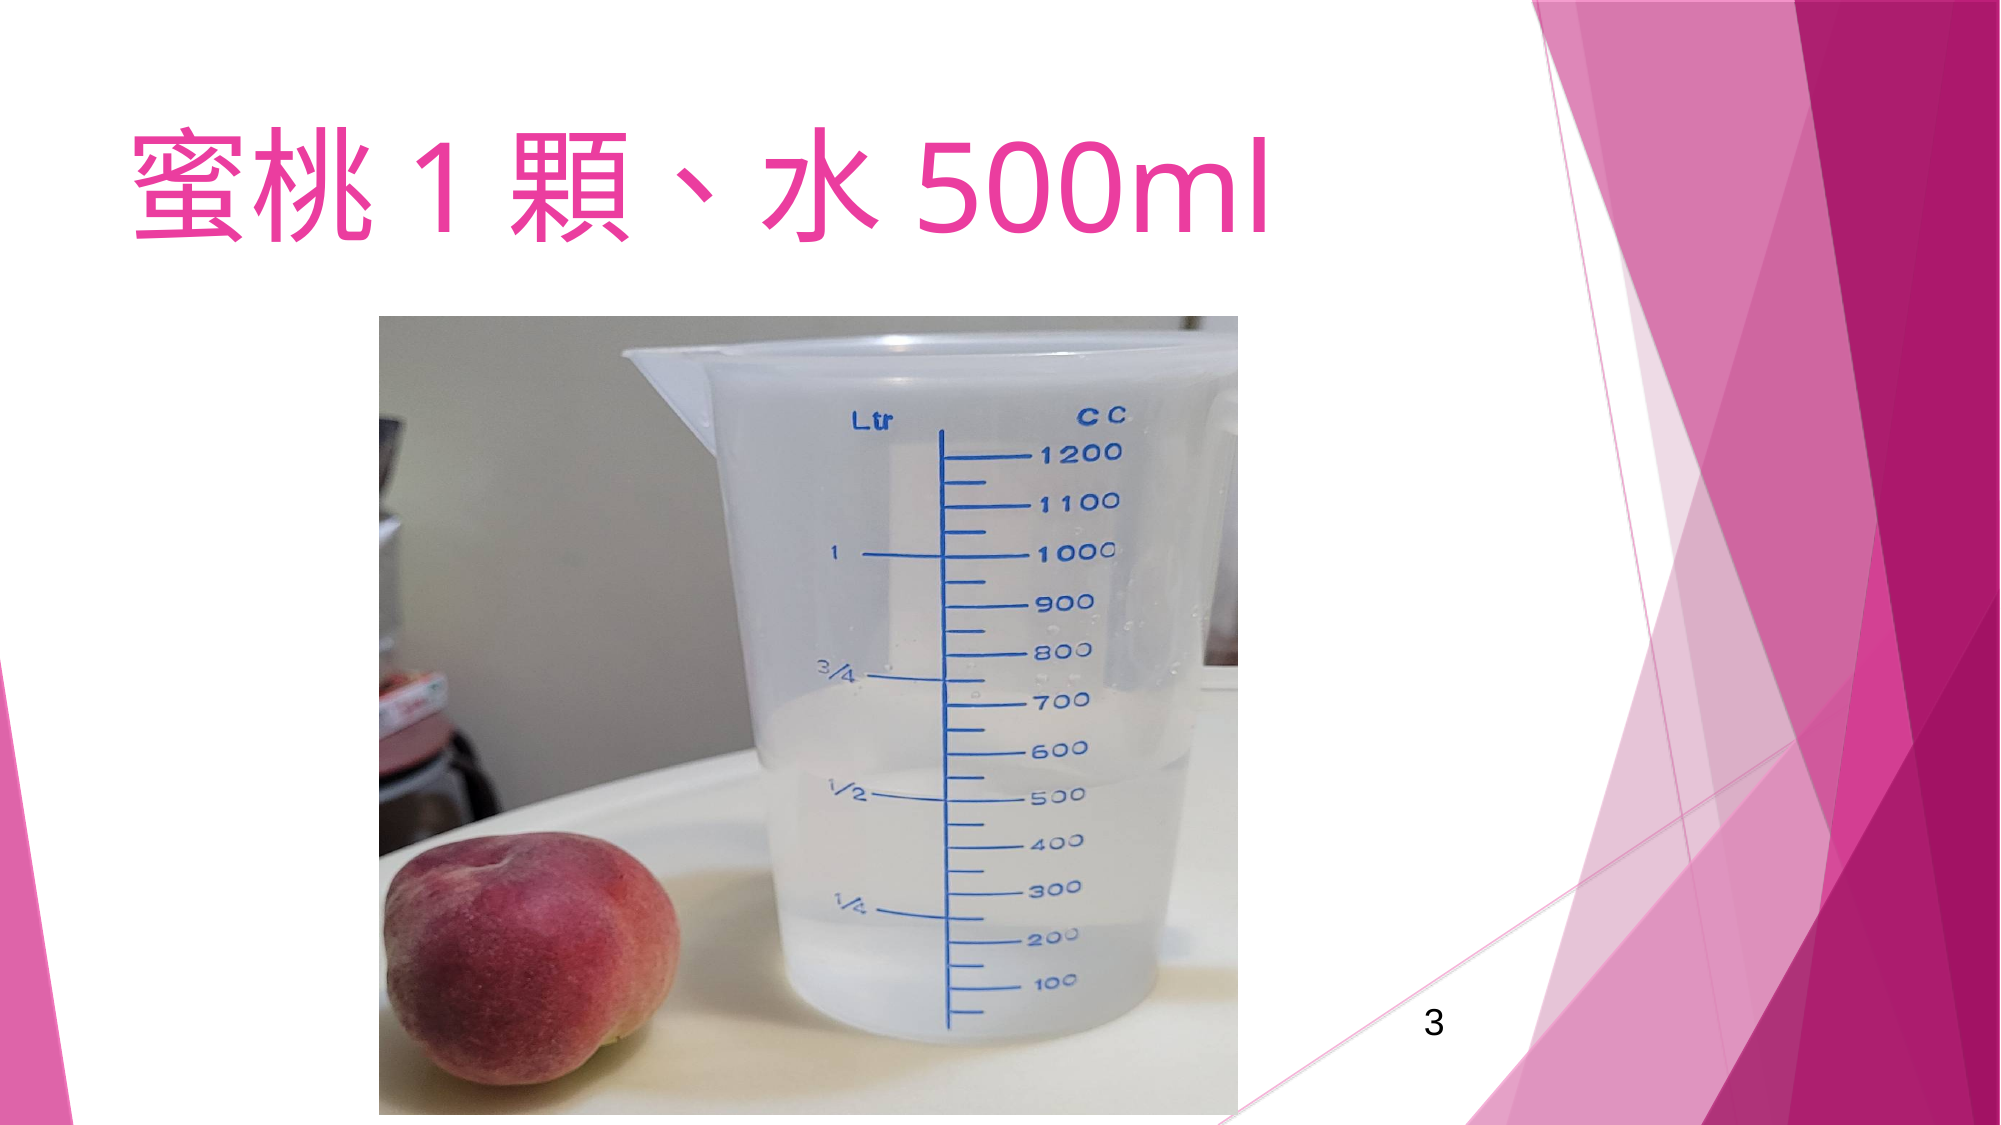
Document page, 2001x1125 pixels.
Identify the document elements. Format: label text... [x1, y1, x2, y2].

text_box 蜜桃1顆、水500ml [111, 99, 1522, 317]
picture [379, 316, 1238, 1115]
text_box <編號> [1409, 991, 1522, 1051]
